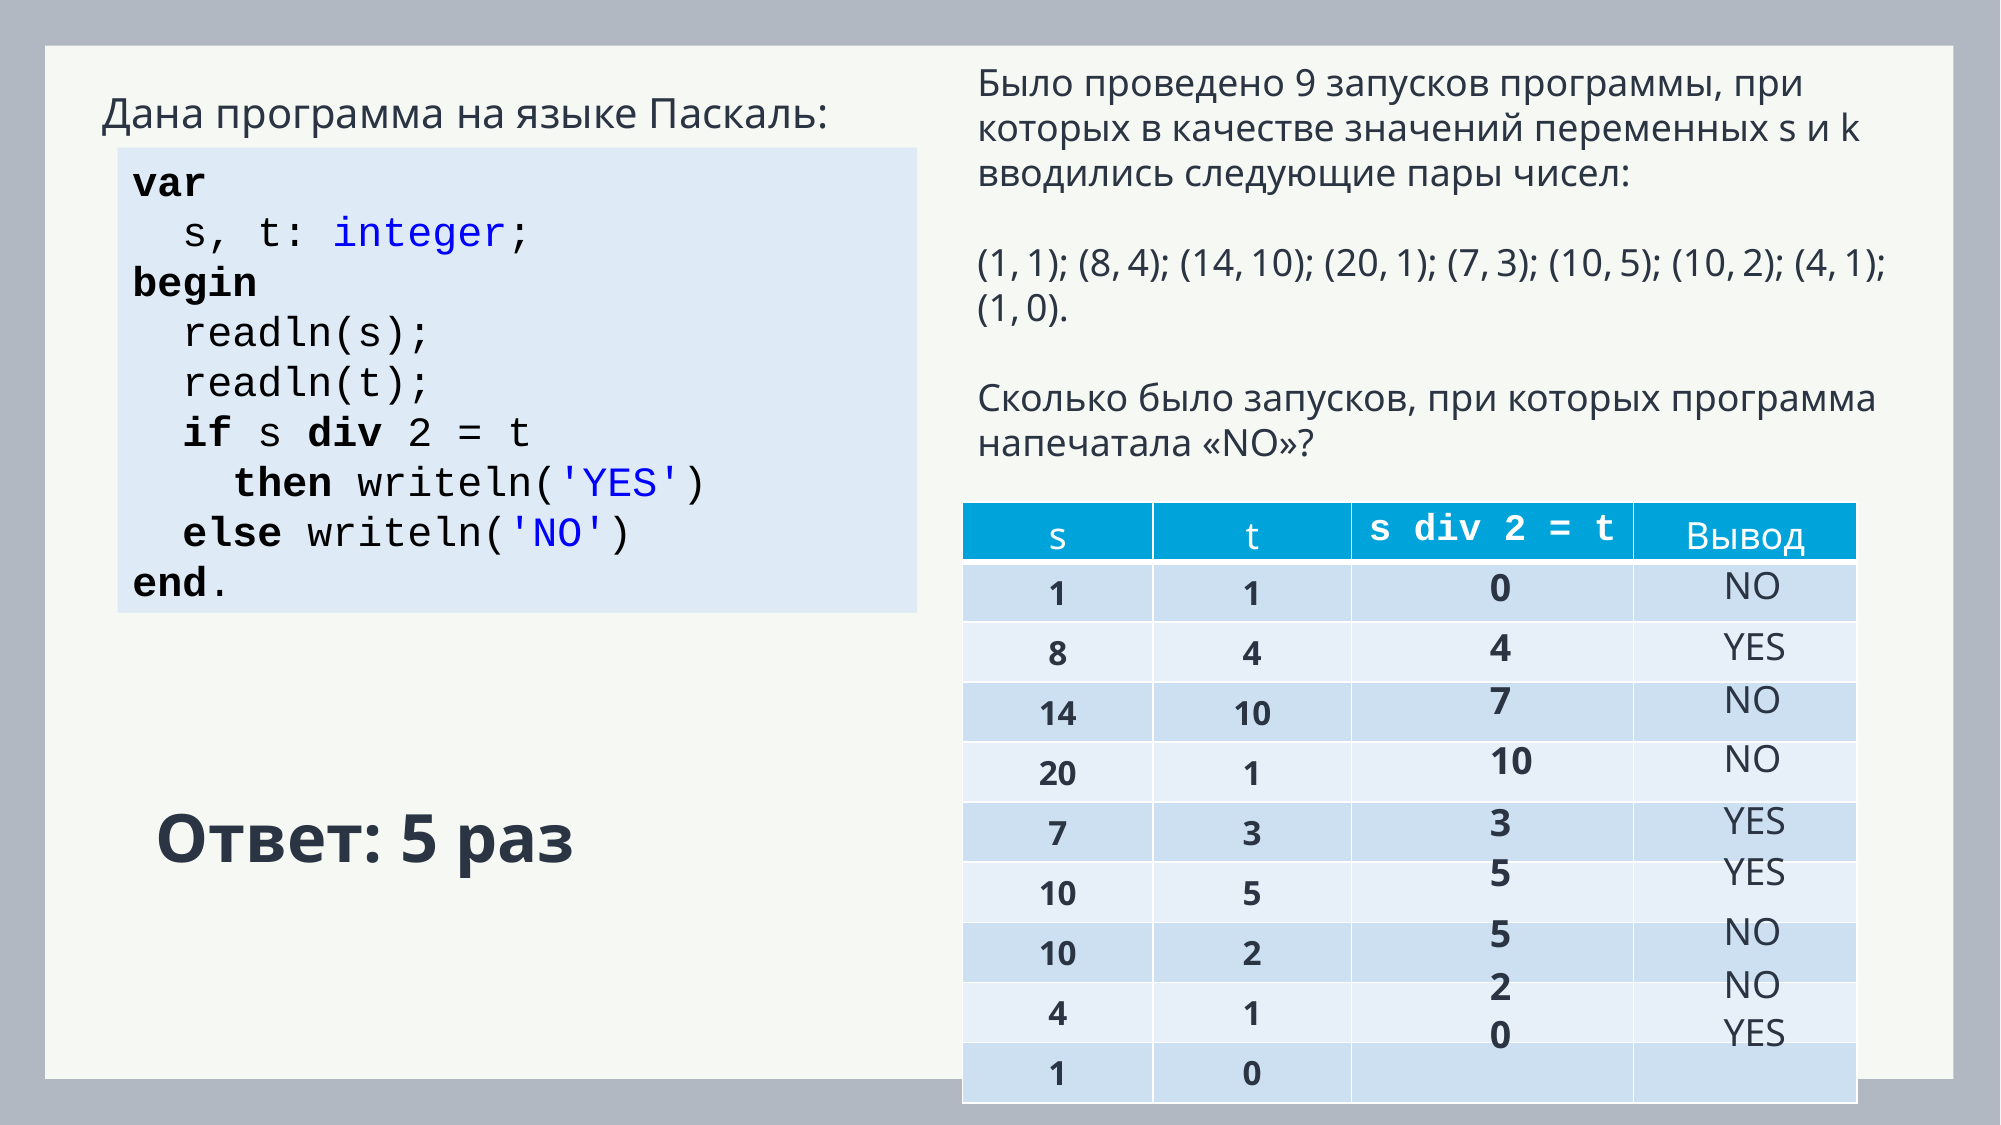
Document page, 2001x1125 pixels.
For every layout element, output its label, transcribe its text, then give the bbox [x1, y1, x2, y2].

table_cell 1 [1154, 743, 1351, 801]
table_cell 0 [1154, 1043, 1351, 1102]
table_cell 4 [1154, 623, 1351, 681]
table_cell [1543, 983, 1633, 1042]
table_cell [1634, 743, 1856, 801]
text_box Дана программа на языке Паскаль: [87, 79, 962, 145]
text_box 2 [1474, 955, 1543, 1003]
text_box 3 [1474, 791, 1543, 841]
text_box Было проведено 9 запусков программы, при которых в качестве значений переменных s и k вводились следующие пары чисел: (1, 1); (8, 4); (14, 10); (20, 1); (7, 3); (10, 5); (10, 2); (4, 1); (1, 0). Сколько было запусков, при которых программа напечатала «NO»? [962, 51, 1913, 472]
table_cell [1352, 743, 1633, 801]
table_cell 5 [1154, 863, 1351, 922]
text_box 5 [1474, 902, 1543, 955]
table_cell [1543, 683, 1633, 741]
text_box NO [1708, 728, 1858, 788]
table_header s div 2 = t [1352, 503, 1633, 559]
table_cell [1634, 565, 1708, 621]
table_cell 7 [963, 803, 1152, 861]
table_cell [1543, 863, 1633, 922]
table_cell 2 [1154, 923, 1351, 982]
table_cell 1 [1154, 983, 1351, 1042]
text_box 10 [1474, 729, 1563, 790]
table_cell [1634, 983, 1708, 1042]
table_cell 1 [1154, 565, 1351, 621]
table_header Вывод [1789, 531, 1798, 546]
table_cell [1352, 923, 1474, 982]
table_cell 10 [963, 863, 1152, 922]
table_header t [1154, 503, 1351, 559]
text_box NO [1708, 900, 1858, 953]
table_cell [1543, 803, 1633, 861]
table_cell 10 [1154, 683, 1351, 741]
table_cell [1634, 803, 1708, 861]
text_box YES [1708, 1001, 1858, 1062]
table_cell 14 [963, 683, 1152, 741]
text_box NO [1708, 554, 1858, 615]
text_box YES [1708, 840, 1858, 900]
text_box YES [1708, 790, 1858, 840]
table_cell [1634, 1043, 1856, 1102]
table_header s [963, 503, 1152, 559]
table_cell [1352, 1043, 1633, 1102]
text_box 0 [1474, 556, 1543, 616]
table_cell 20 [963, 743, 1152, 801]
table_cell [1634, 623, 1708, 681]
text_box YES [1708, 615, 1858, 668]
table_cell [1352, 863, 1474, 922]
text_box 5 [1474, 841, 1543, 902]
table_cell [1352, 683, 1474, 741]
table_cell 4 [963, 983, 1152, 1042]
table_cell 1 [963, 1043, 1152, 1102]
table_cell [1352, 803, 1474, 861]
table_cell [1634, 923, 1708, 982]
table_cell [1543, 565, 1633, 621]
text_box Ответ: 5 раз [140, 788, 857, 884]
text_box NO [1708, 953, 1858, 1001]
table_cell 3 [1154, 803, 1351, 861]
table_cell 1 [963, 565, 1152, 621]
text_box 4 [1474, 616, 1543, 669]
table_cell [1543, 623, 1633, 681]
table_header Вывод [1634, 503, 1856, 559]
table_cell [1352, 983, 1474, 1042]
text_box NO [1708, 668, 1858, 728]
table_cell [1352, 565, 1474, 621]
table_cell 8 [963, 623, 1152, 681]
table_cell [1352, 623, 1474, 681]
table_cell [1634, 863, 1708, 922]
text_box 0 [1474, 1003, 1543, 1064]
text_box var s, t: integer; begin readln(s); readln(t); if s div 2 = t then writeln('YES') else writeln('NO') end. [117, 147, 918, 613]
table_cell [1634, 683, 1708, 741]
table_cell 10 [963, 923, 1152, 982]
text_box 7 [1474, 669, 1543, 729]
table_cell [1543, 923, 1633, 982]
